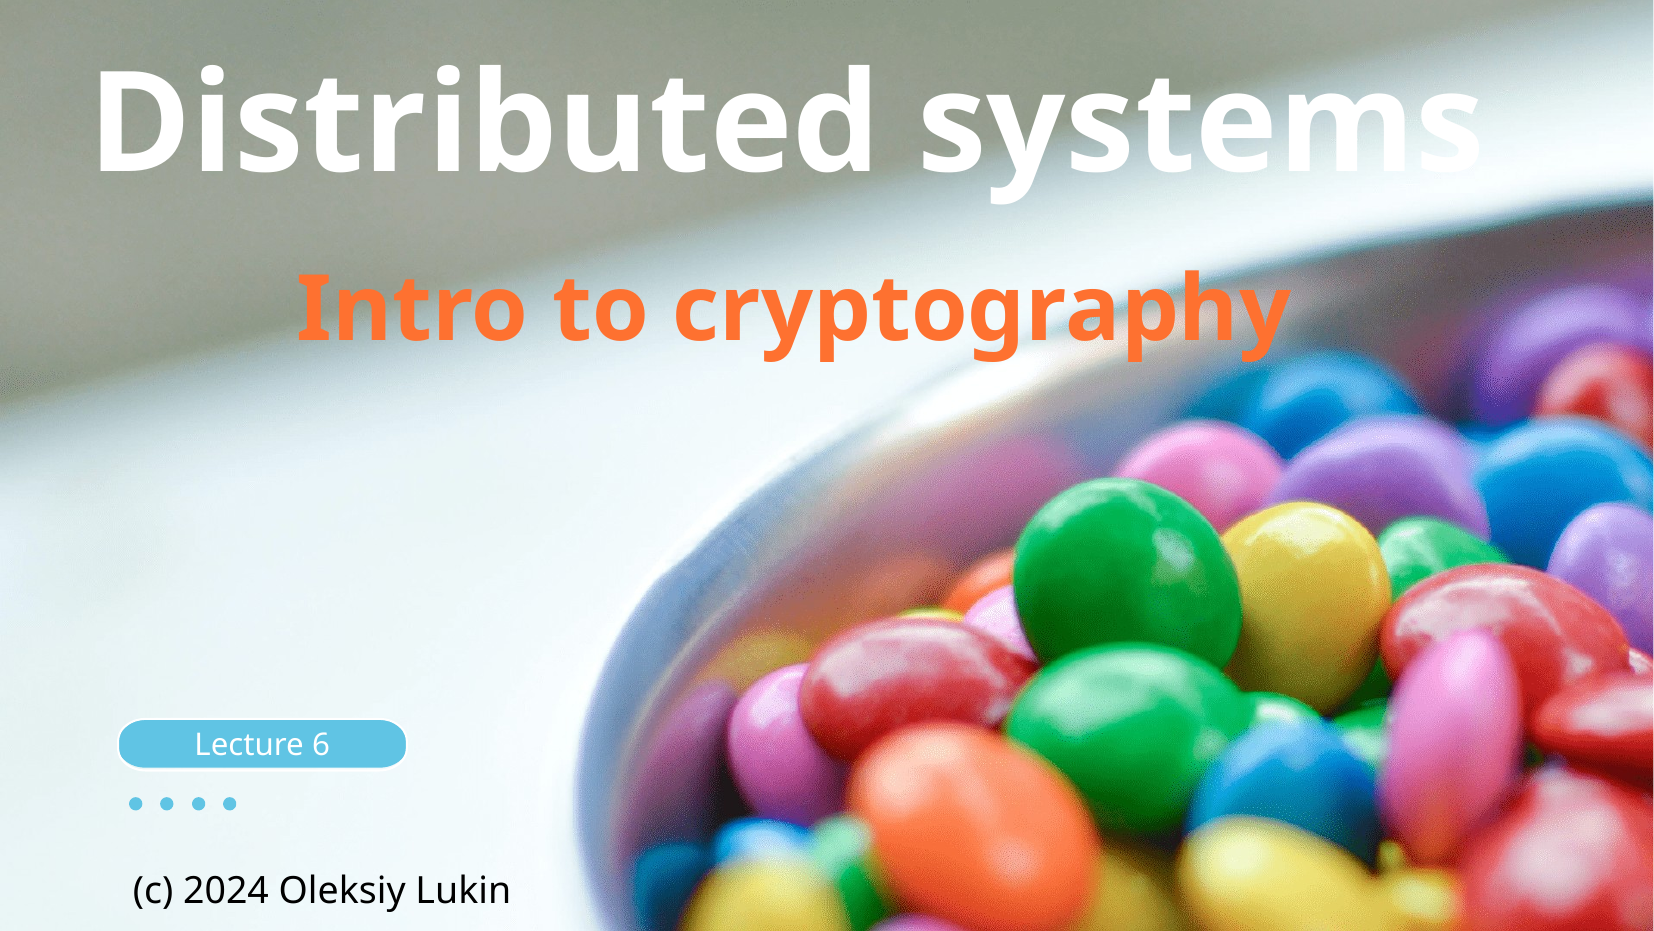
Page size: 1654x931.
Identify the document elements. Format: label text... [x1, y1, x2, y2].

text_box [223, 797, 237, 811]
text_box [192, 797, 206, 811]
title Intro to cryptography [88, 179, 1477, 430]
text_box Lecture 6 [120, 720, 405, 768]
text_box [129, 797, 143, 811]
text_box (c) 2024 Oleksiy Lukin [118, 856, 562, 931]
picture [0, 0, 1654, 931]
title Distributed systems [88, 0, 1625, 237]
text_box [160, 797, 174, 811]
